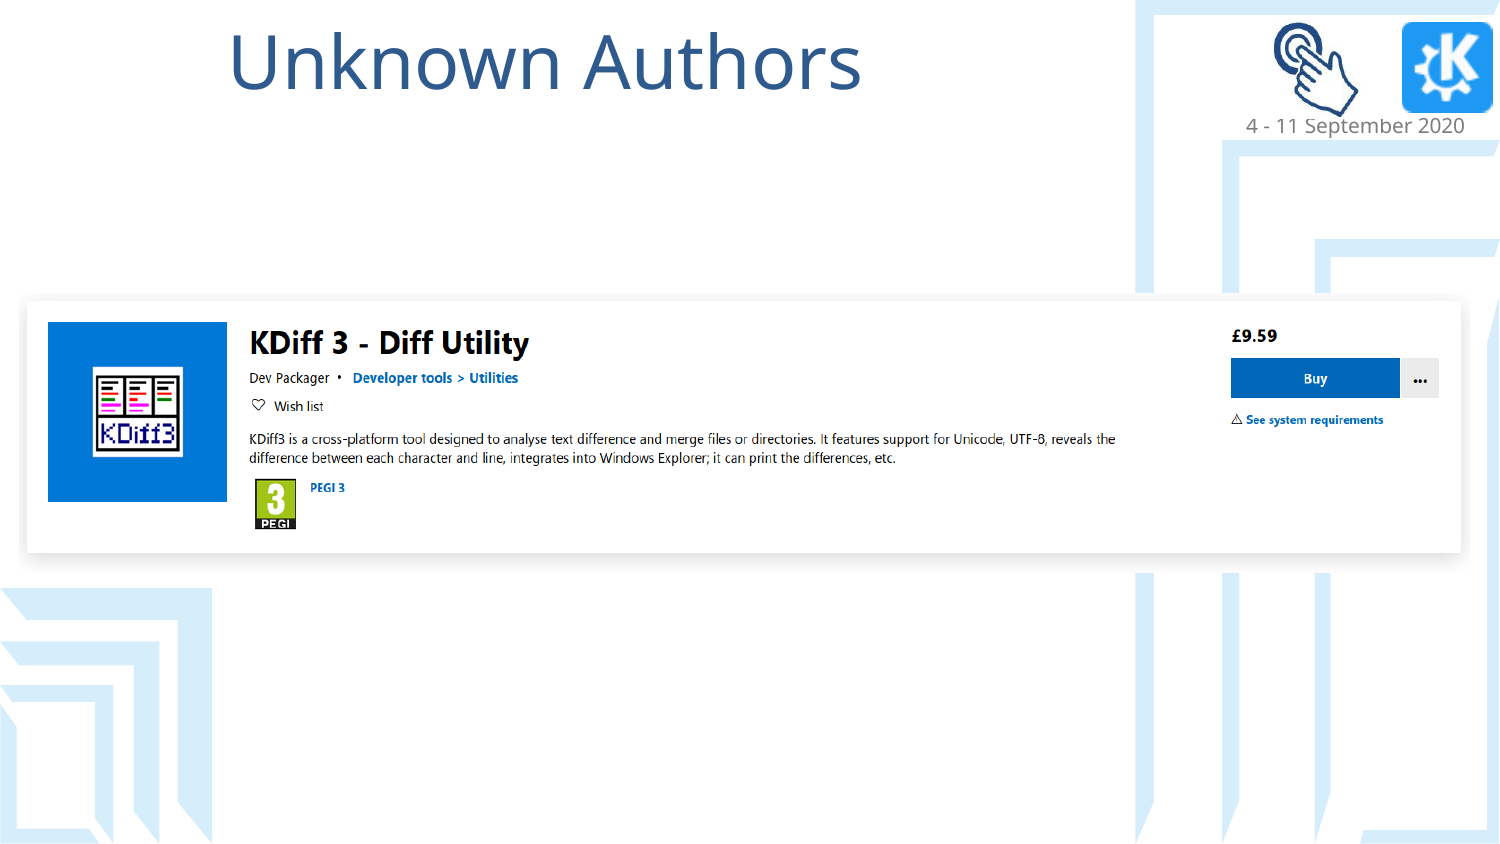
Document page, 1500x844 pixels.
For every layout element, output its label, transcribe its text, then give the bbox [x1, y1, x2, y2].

title Unknown Authors [0, 0, 1245, 129]
picture [1402, 22, 1493, 113]
picture [19, 293, 1470, 573]
picture [1245, 19, 1390, 119]
